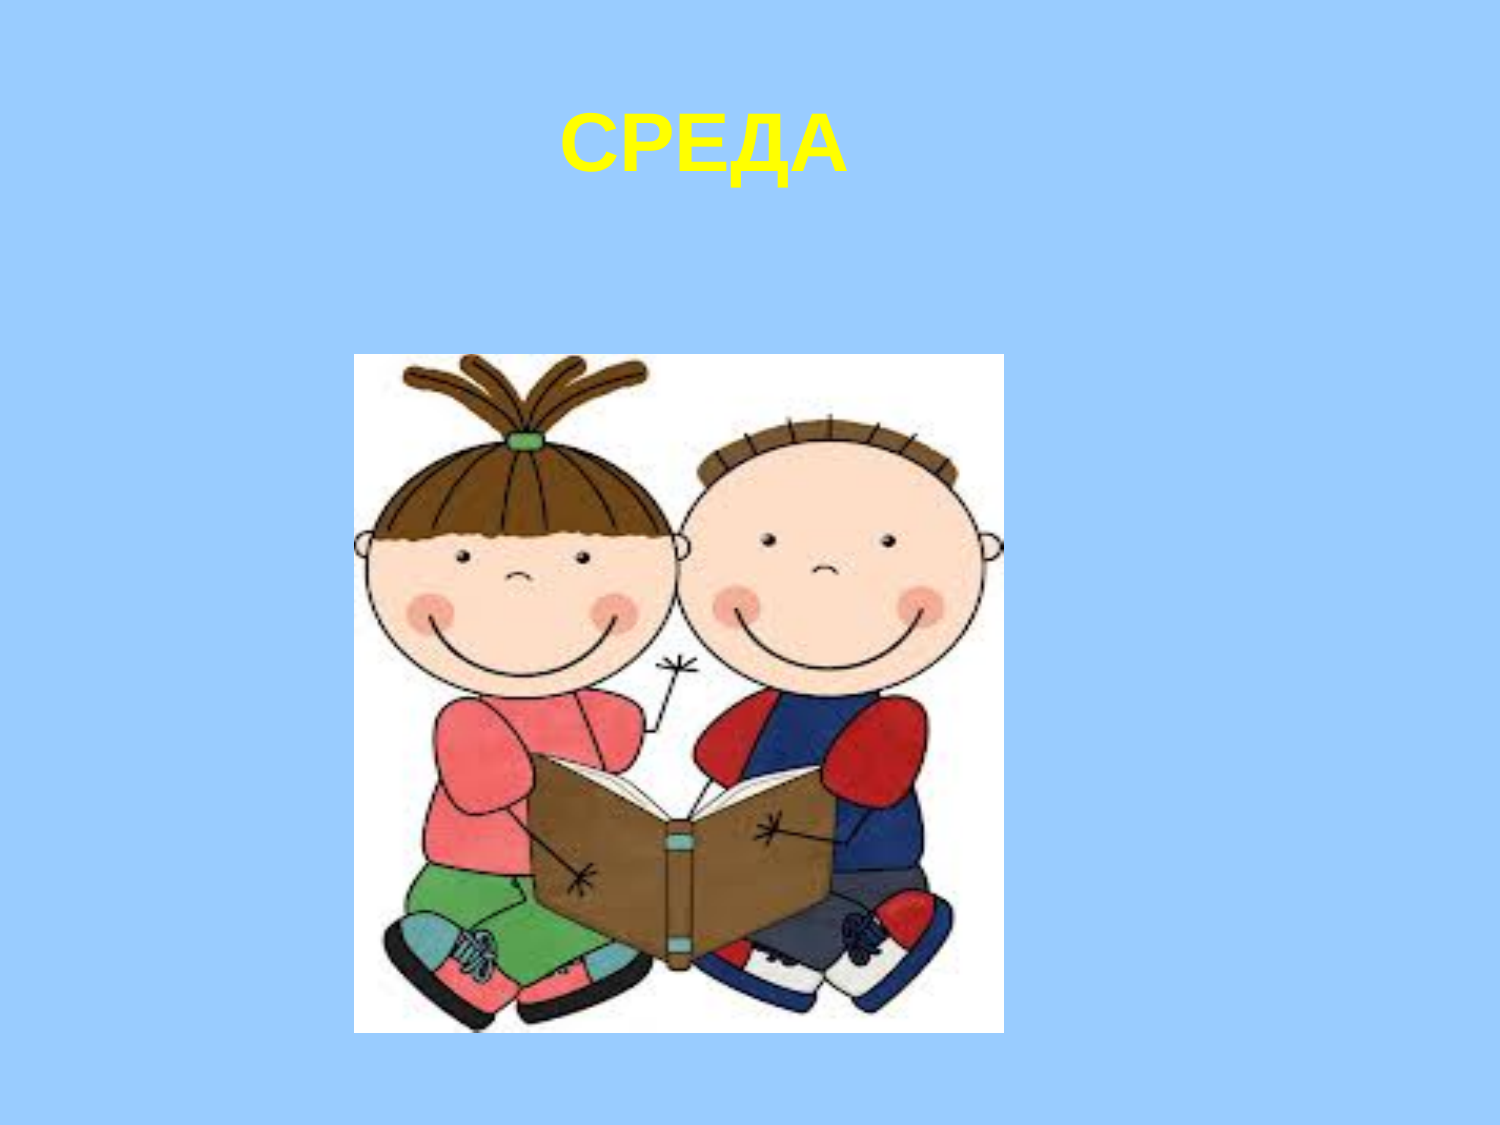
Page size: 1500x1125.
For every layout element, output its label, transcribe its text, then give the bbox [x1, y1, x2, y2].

text_box СРЕДА [375, 88, 1034, 211]
picture [354, 354, 1004, 1033]
